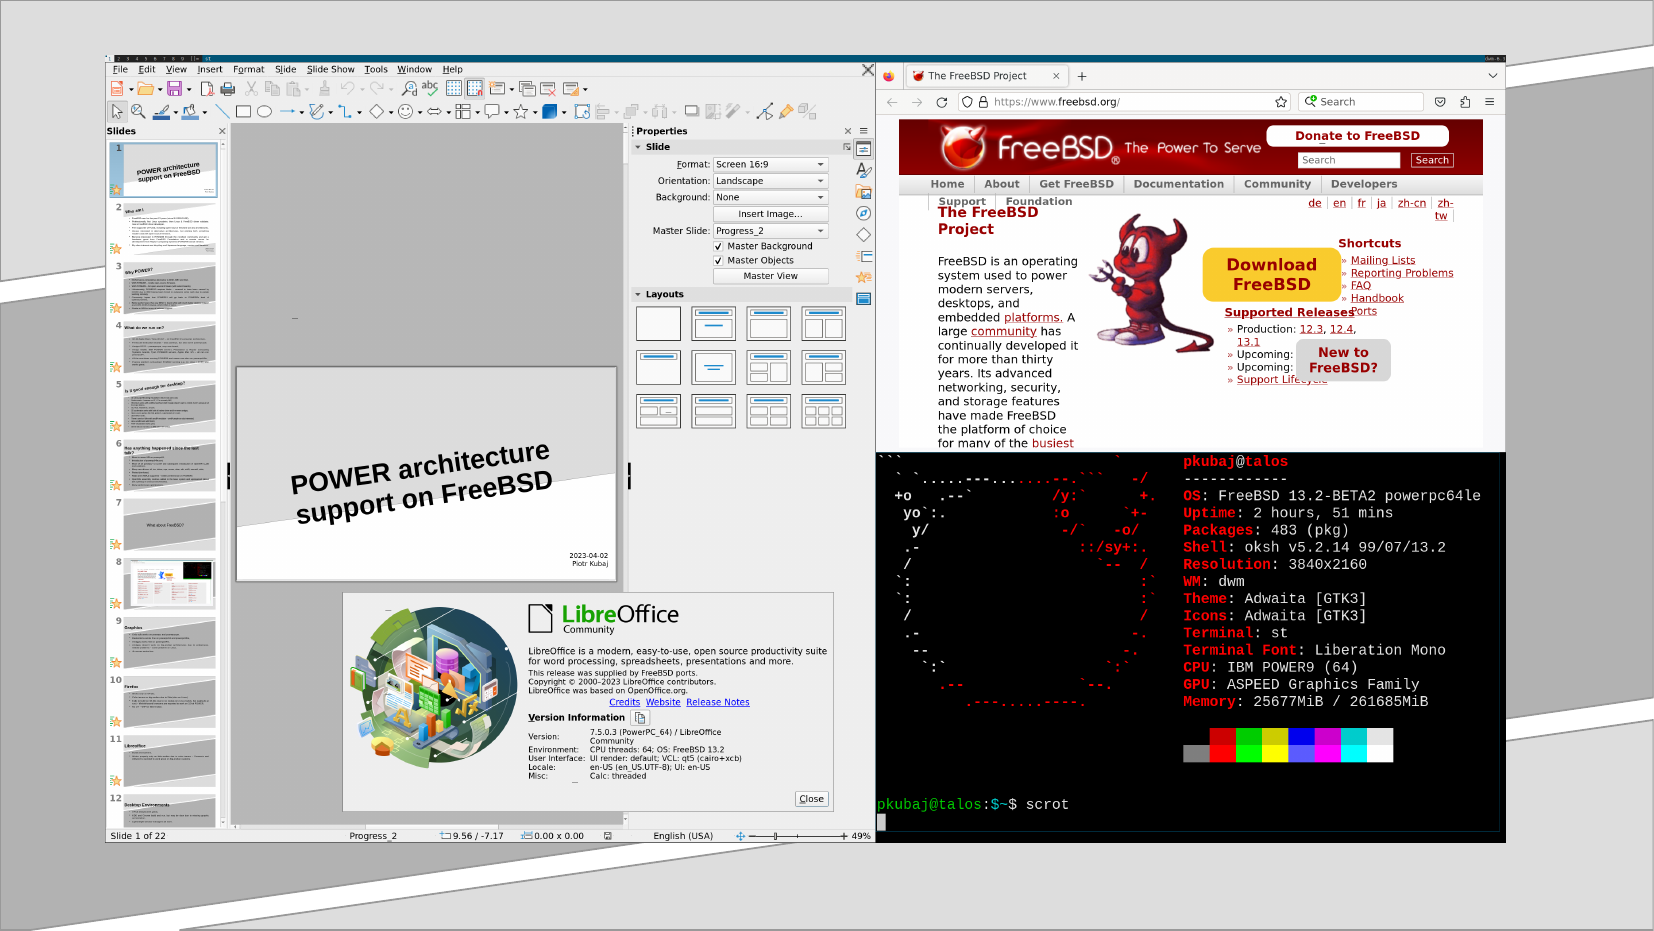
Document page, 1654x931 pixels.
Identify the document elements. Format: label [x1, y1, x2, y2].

picture [105, 55, 1506, 843]
